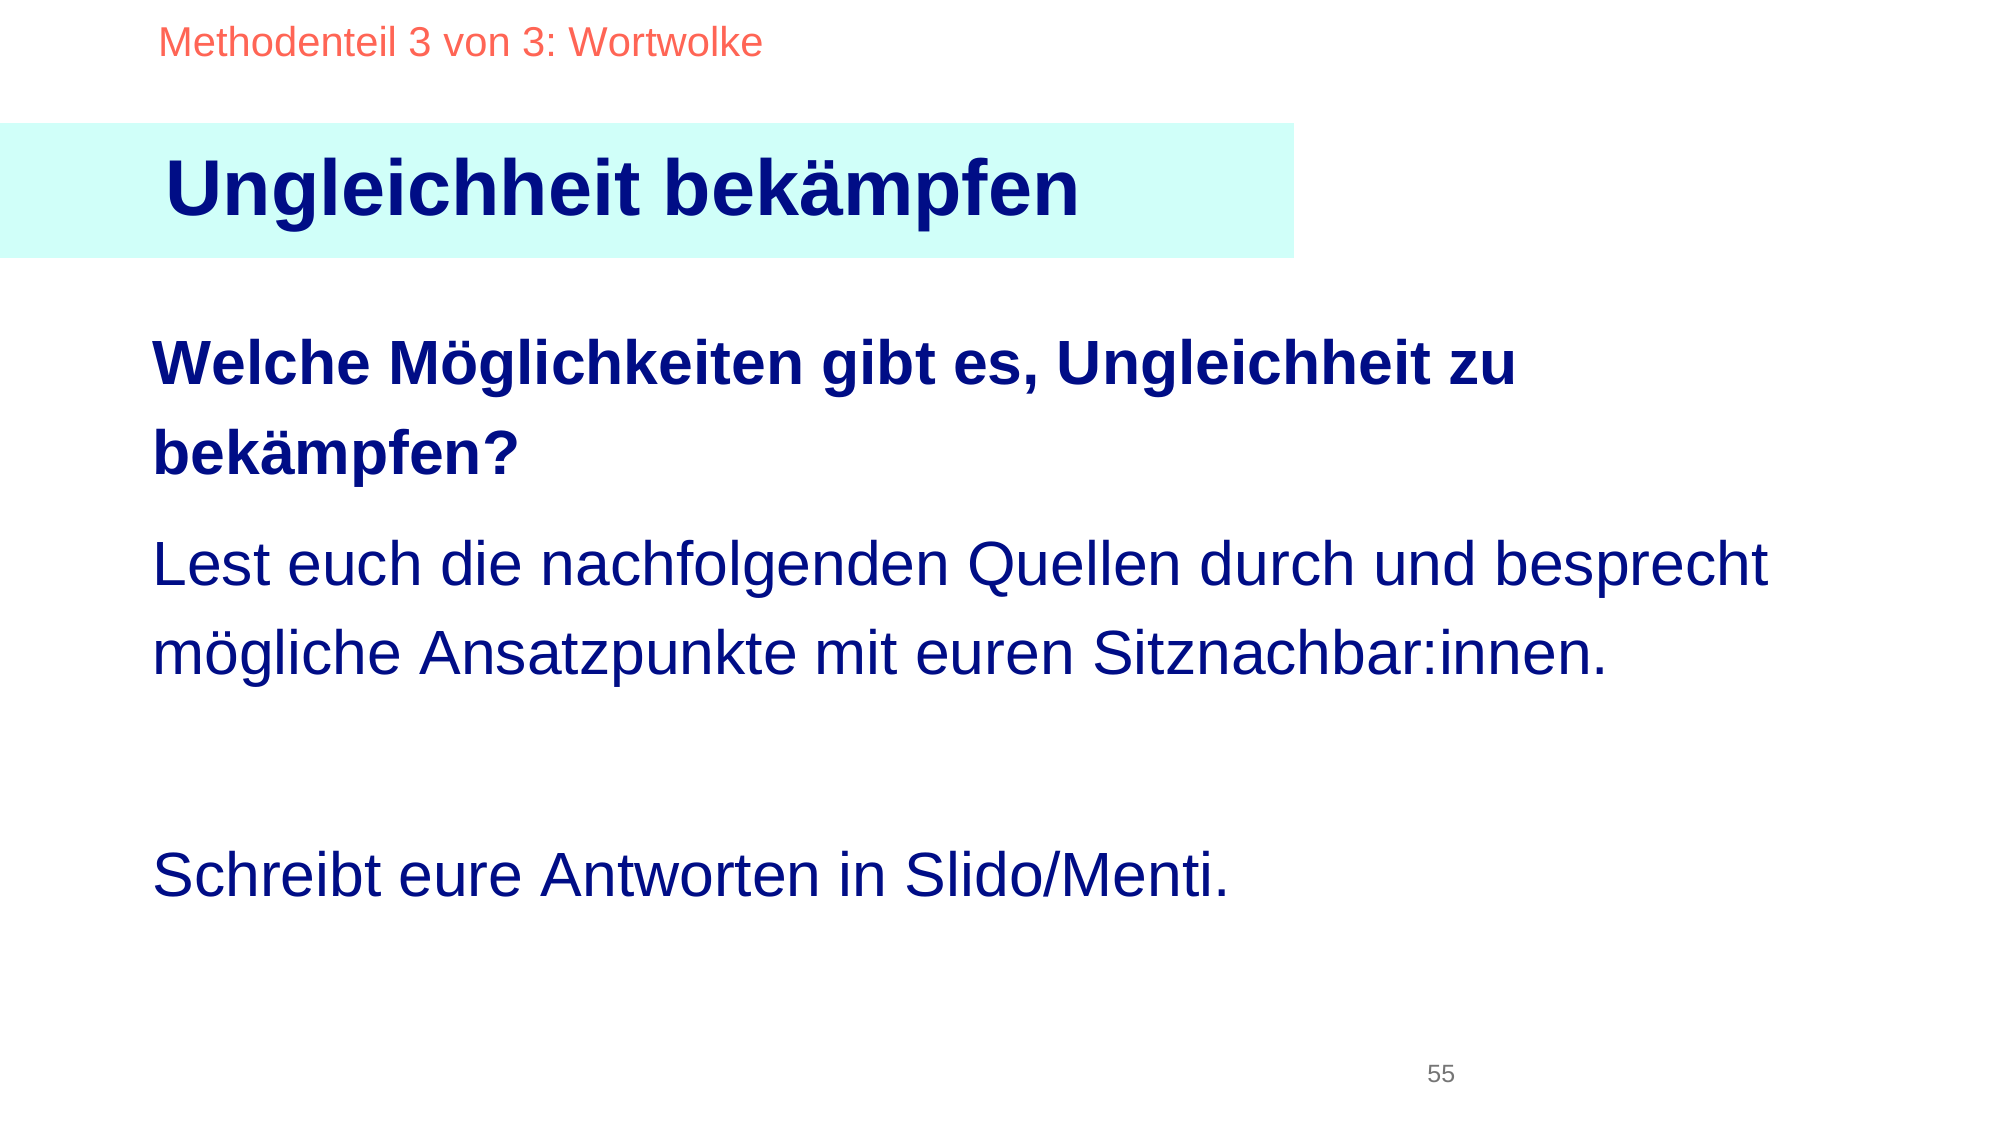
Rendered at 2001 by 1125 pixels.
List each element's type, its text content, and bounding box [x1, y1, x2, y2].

list Welche Möglichkeiten gibt es, Ungleichheit zu bekämpfen? Lest euch die nachfolgenden Quellen durch und besprecht mögliche Ansatzpunkte mit euren Sitznachbar:innen. Schreibt eure Antworten in Slido/Menti. [137, 299, 1863, 1014]
list Methodenteil 3 von 3: Wortwolke [105, 12, 1242, 93]
list Ungleichheit bekämpfen [150, 126, 1331, 255]
